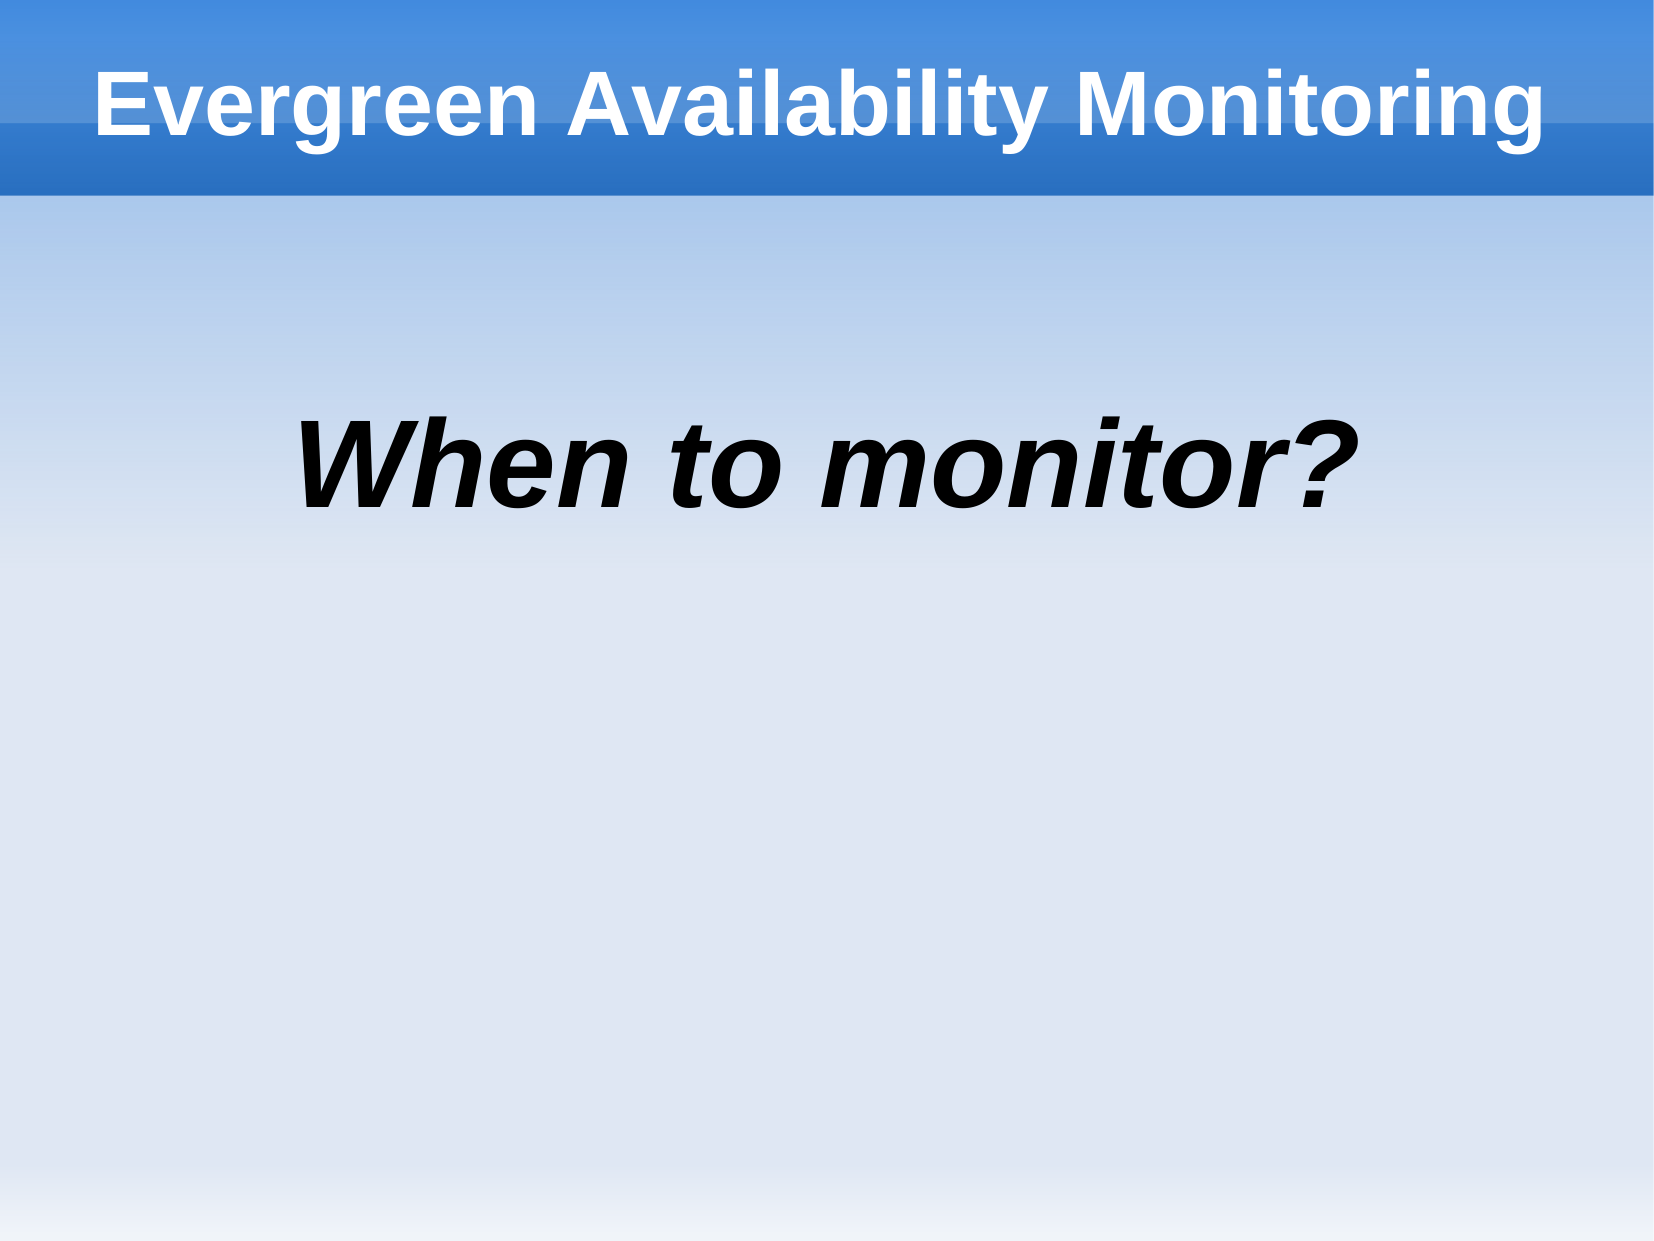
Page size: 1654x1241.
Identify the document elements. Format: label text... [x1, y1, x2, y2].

picture [0, 0, 1654, 1241]
list When to monitor? [82, 290, 1571, 1109]
title Evergreen Availability Monitoring [76, 0, 1565, 208]
